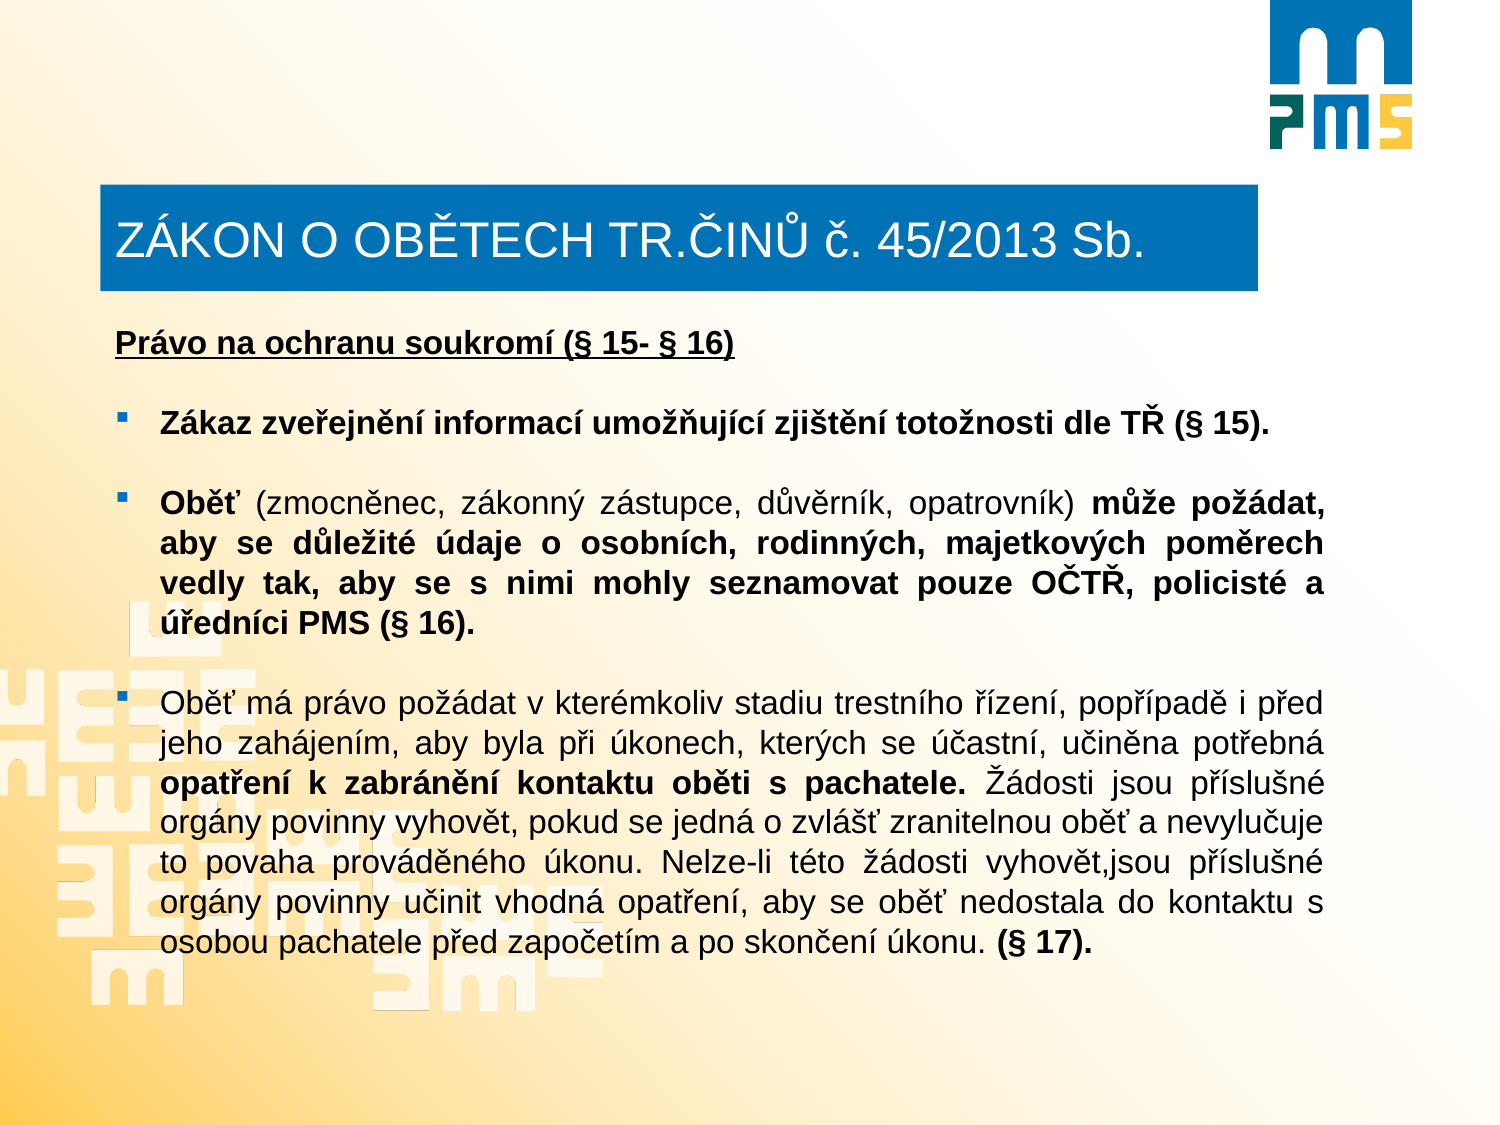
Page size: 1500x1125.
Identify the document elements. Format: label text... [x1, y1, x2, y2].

picture [0, 0, 1500, 1125]
text_box Právo na ochranu soukromí (§ 15- § 16) Zákaz zveřejnění informací umožňující zjištění totožnosti dle TŘ (§ 15). Oběť (zmocněnec, zákonný zástupce, důvěrník, opatrovník) může požádat, aby se důležité údaje o osobních, rodinných, majetkových poměrech vedly tak, aby se s nimi mohly seznamovat pouze OČTŘ, policisté a úředníci PMS (§ 16). Oběť má právo požádat v kterémkoliv stadiu trestního řízení, popřípadě i před jeho zahájením, aby byla při úkonech, kterých se účastní, učiněna potřebná opatření k zabránění kontaktu oběti s pachatele. Žádosti jsou příslušné orgány povinny vyhovět, pokud se jedná o zvlášť zranitelnou oběť a nevylučuje to povaha prováděného úkonu. Nelze-li této žádosti vyhovět,jsou příslušné orgány povinny učinit vhodná opatření, aby se oběť nedostala do kontaktu s osobou pachatele před započetím a po skončení úkonu. (§ 17). [100, 314, 1341, 988]
title ZÁKON O OBĚTECH TR.ČINŮ č. 45/2013 Sb. [100, 184, 1258, 292]
